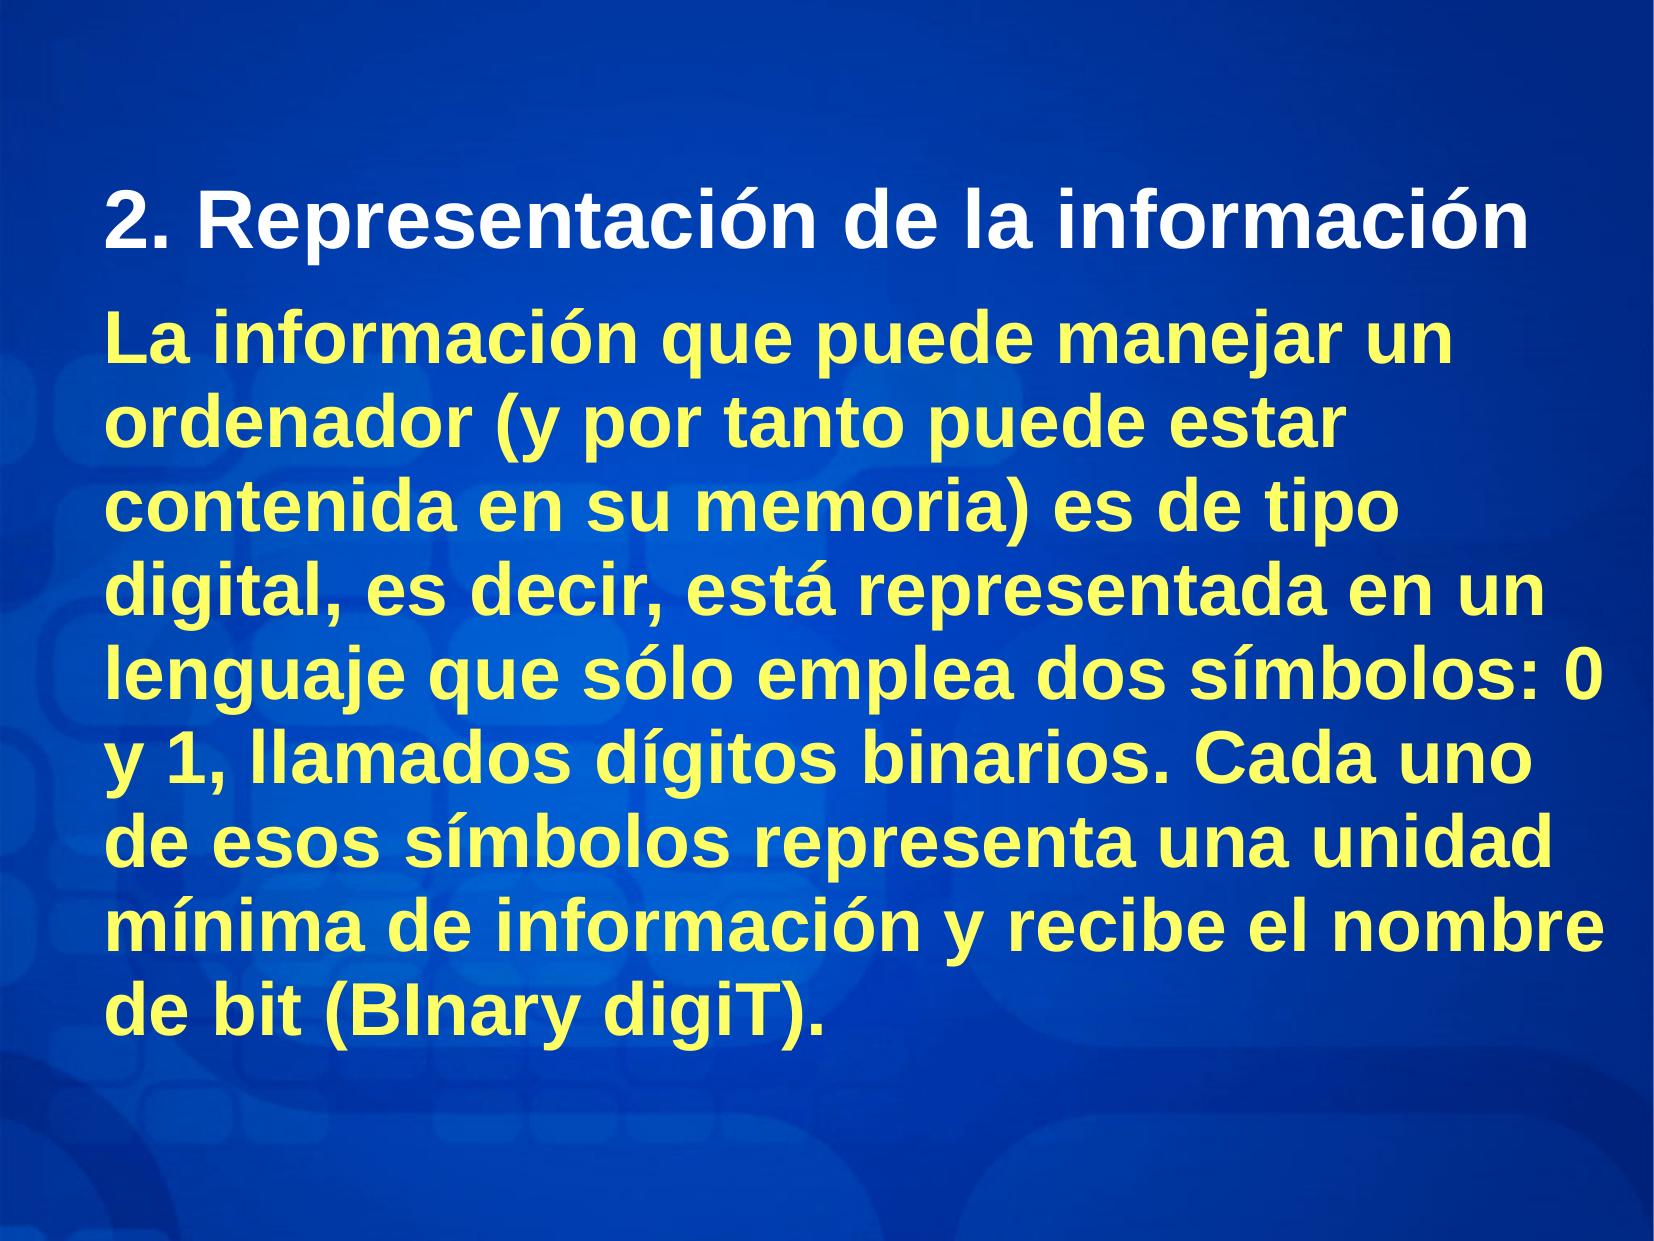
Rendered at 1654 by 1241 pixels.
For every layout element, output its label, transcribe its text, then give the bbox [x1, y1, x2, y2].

text_box 2. Representación de la información La información que puede manejar un ordenador (y por tanto puede estar contenida en su memoria) es de tipo digital, es decir, está representada en un lenguaje que sólo emplea dos símbolos: 0 y 1, llamados dígitos binarios. Cada uno de esos símbolos representa una unidad mínima de información y recibe el nombre de bit (BInary digiT). [88, 165, 1625, 1182]
picture [0, 0, 1654, 1241]
